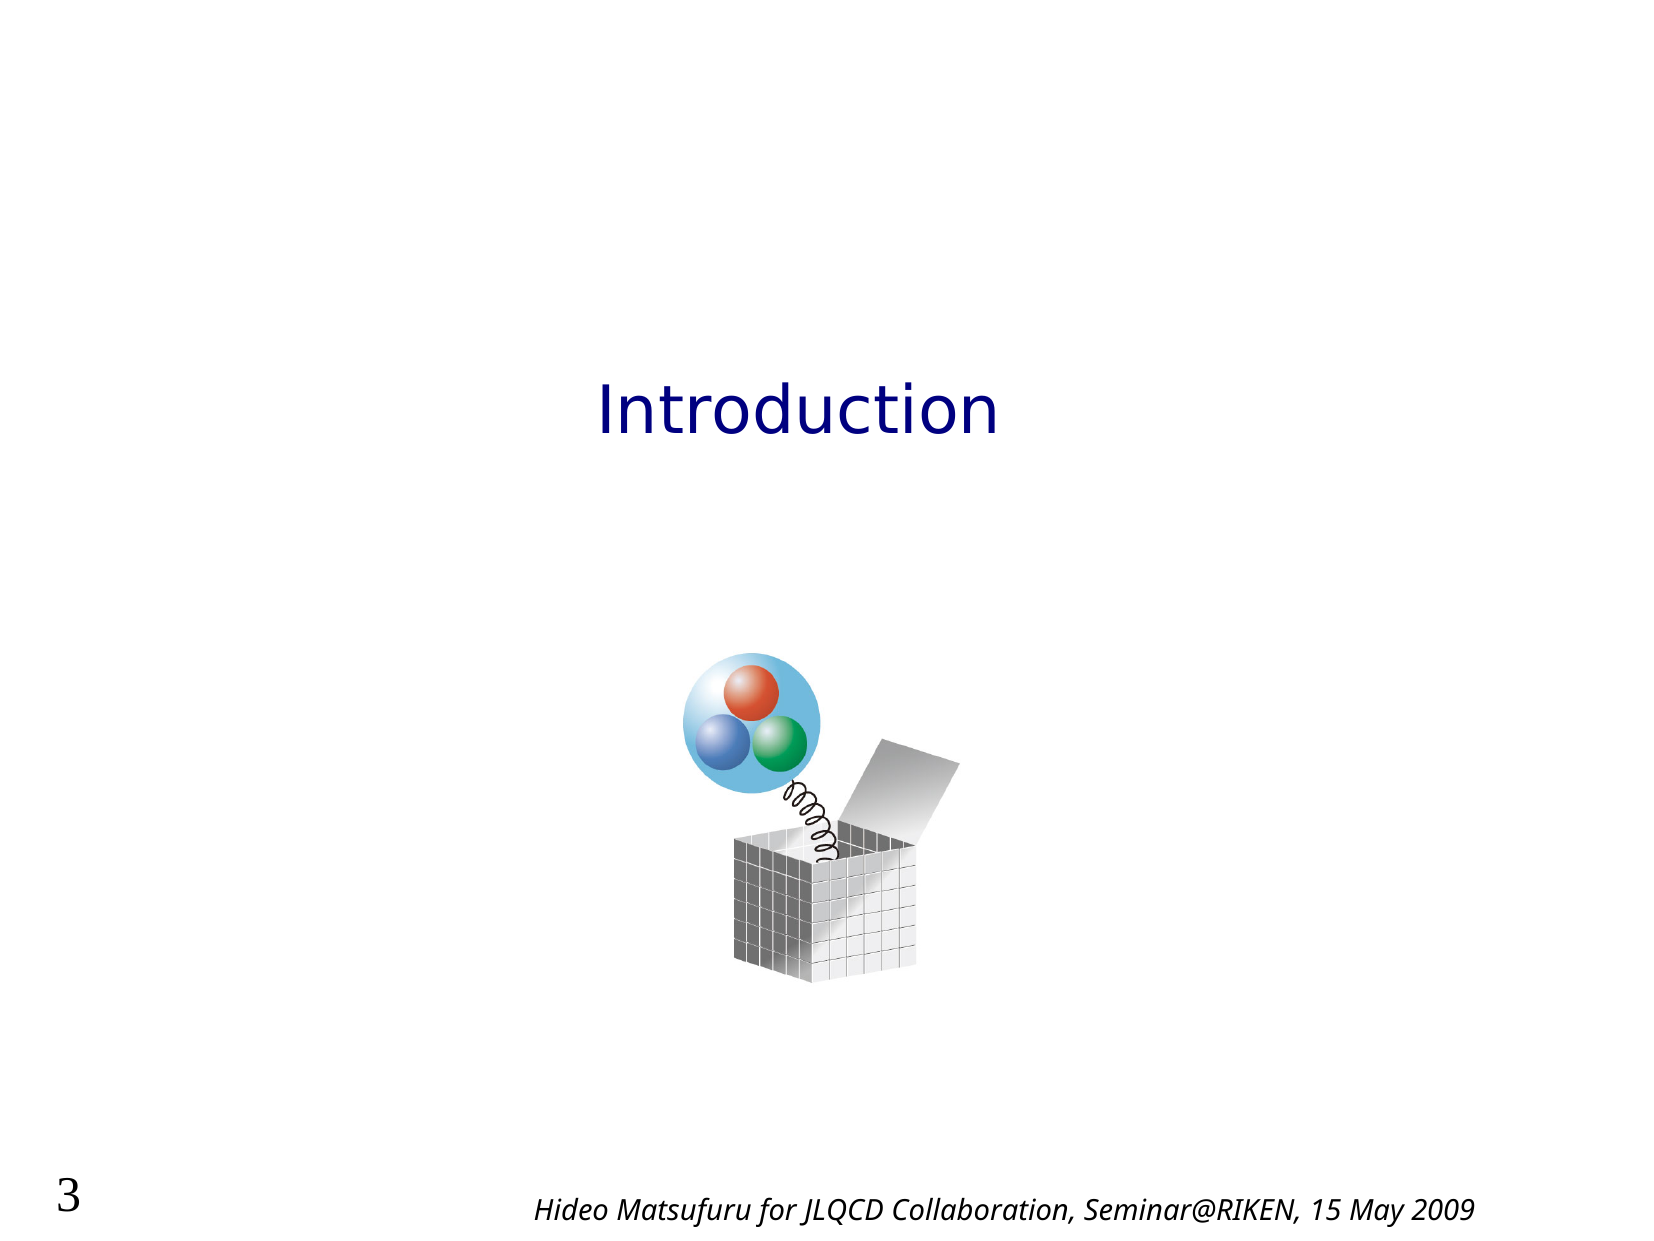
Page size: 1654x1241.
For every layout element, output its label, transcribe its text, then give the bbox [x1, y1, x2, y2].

text_box Introduction [596, 371, 1010, 463]
picture [672, 640, 971, 996]
